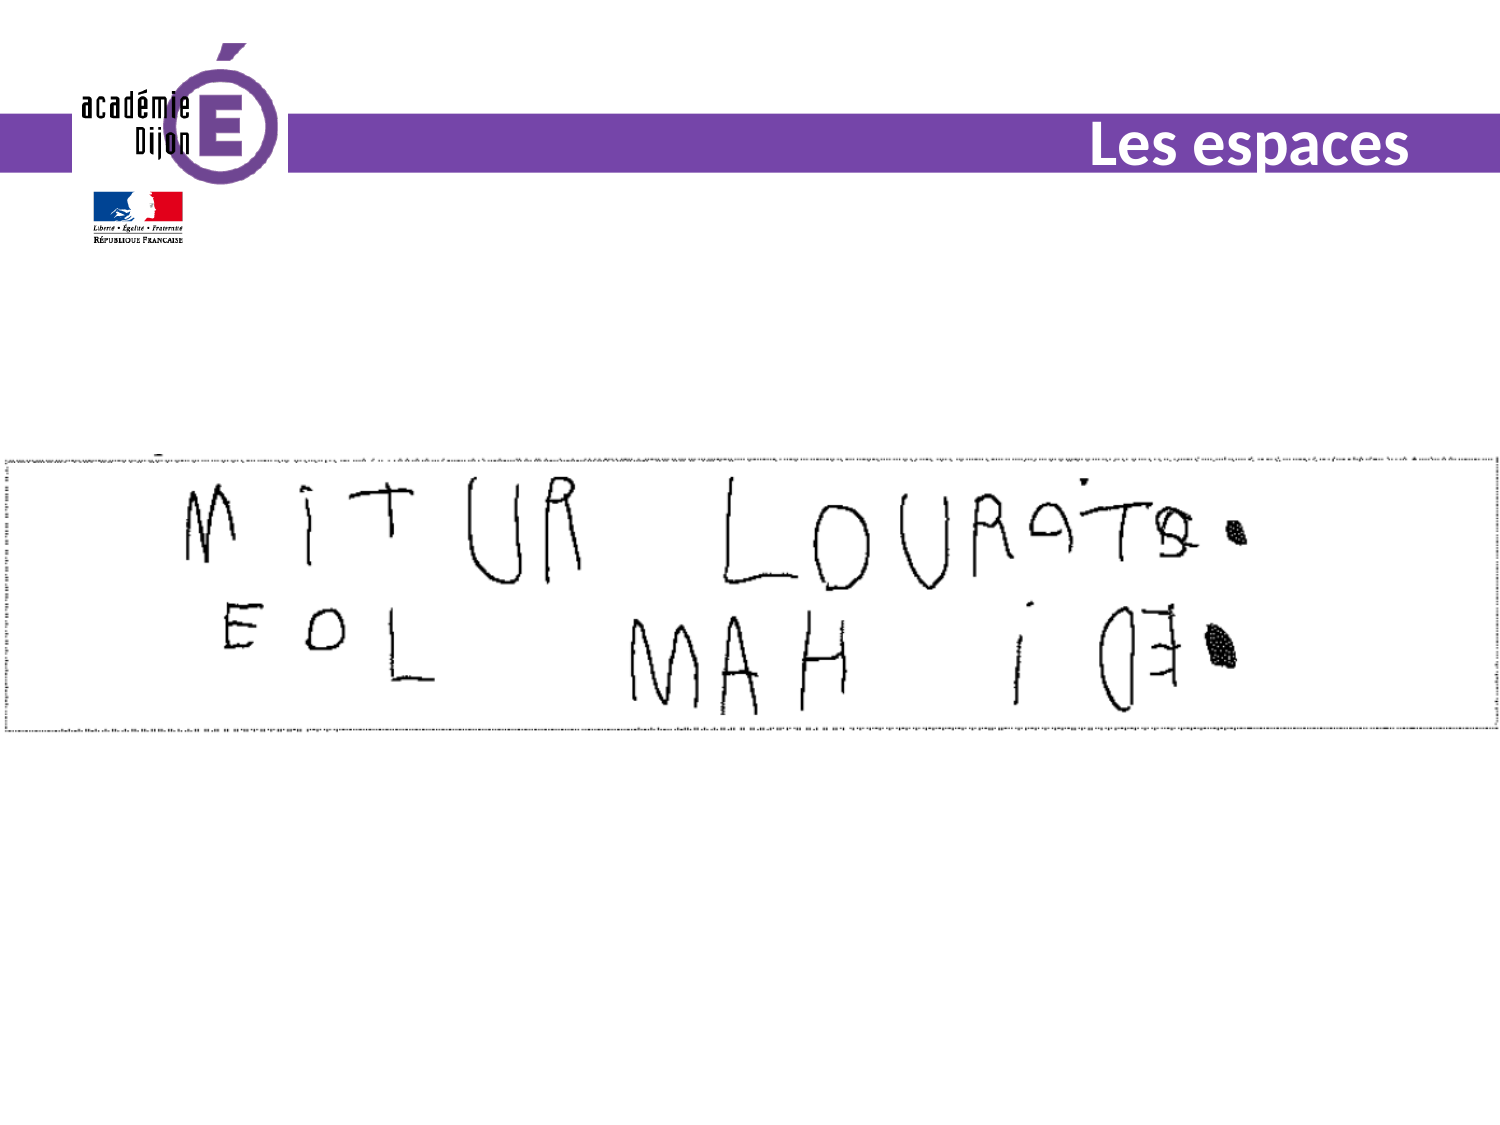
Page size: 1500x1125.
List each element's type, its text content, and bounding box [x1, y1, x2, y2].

picture [82, 43, 278, 243]
picture [0, 454, 1500, 733]
text_box Les espaces [360, 45, 1426, 233]
